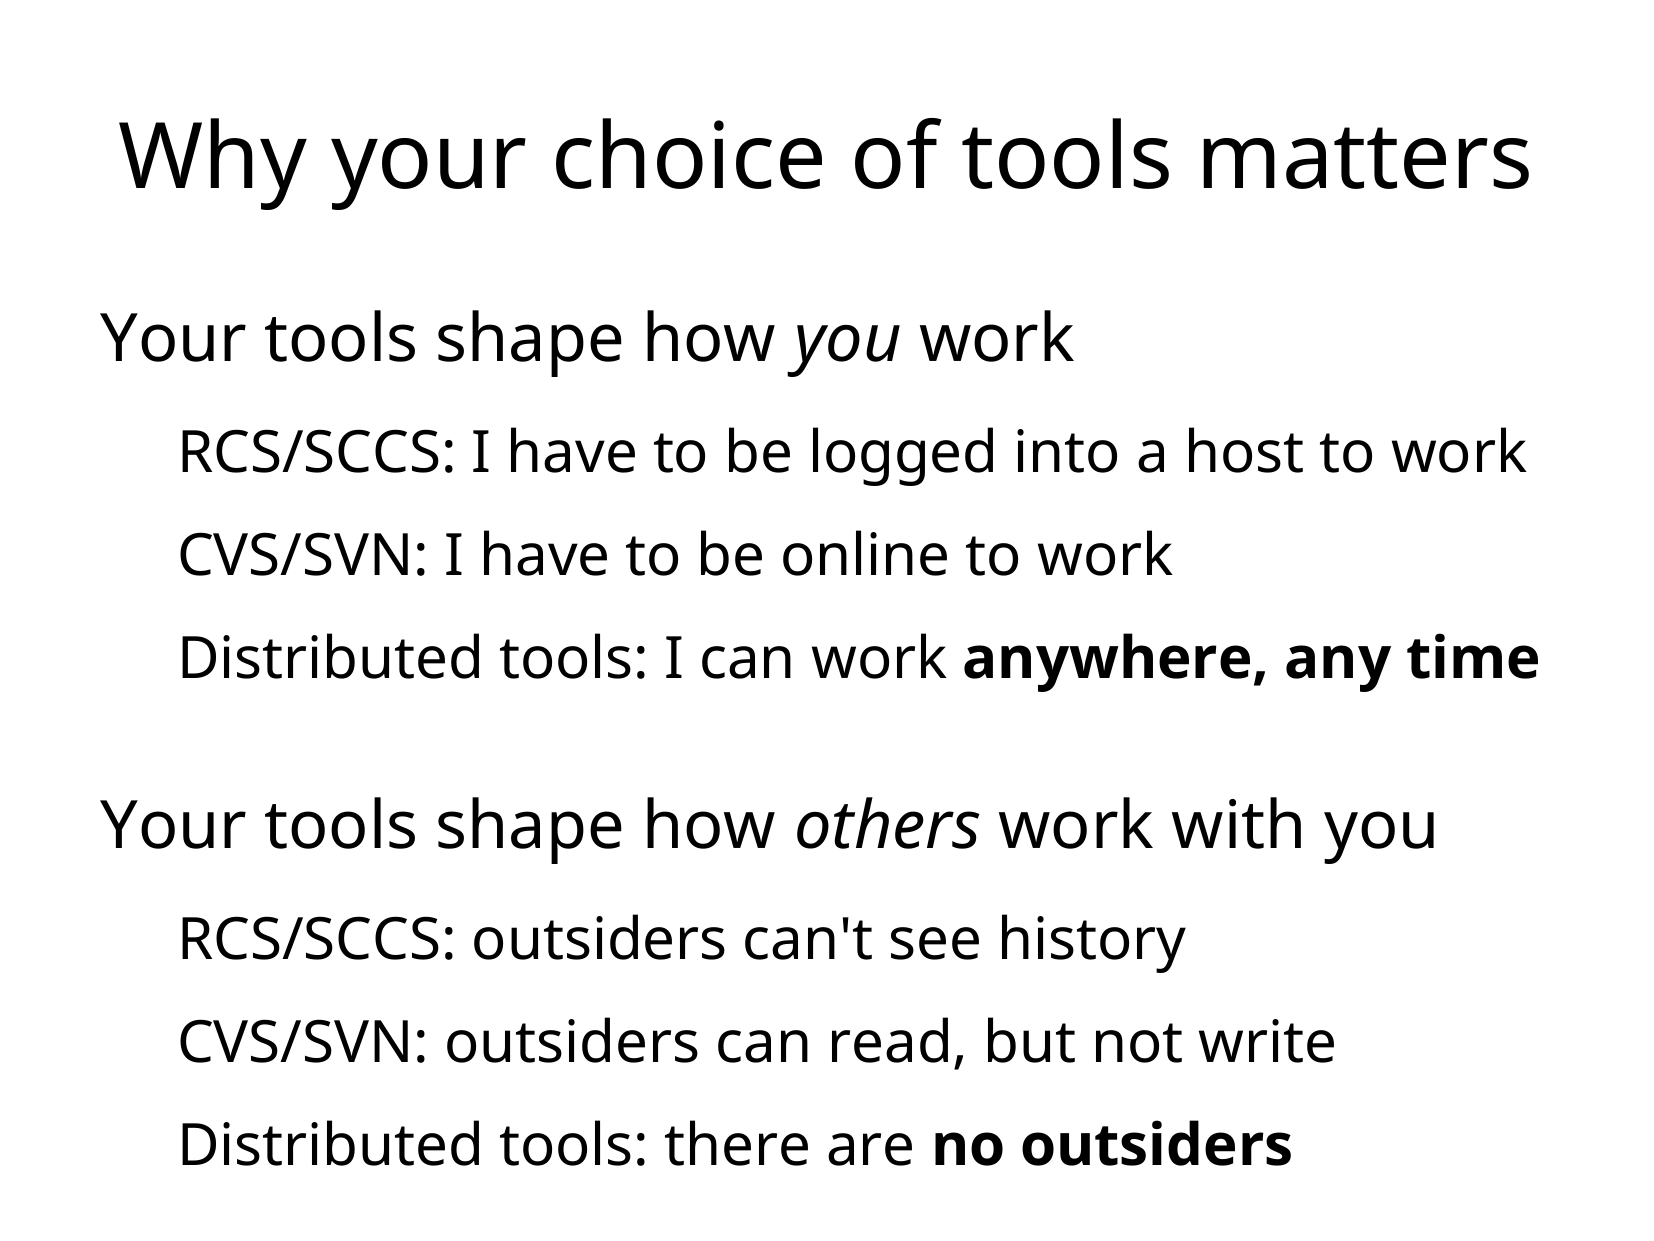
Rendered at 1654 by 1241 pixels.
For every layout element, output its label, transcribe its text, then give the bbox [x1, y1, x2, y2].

list Your tools shape how you work RCS/SCCS: I have to be logged into a host to work CVS/SVN: I have to be online to work Distributed tools: I can work anywhere, any time Your tools shape how others work with you RCS/SCCS: outsiders can't see history CVS/SVN: outsiders can read, but not write Distributed tools: there are no outsiders [82, 290, 1571, 1109]
title Why your choice of tools matters [82, 49, 1571, 257]
